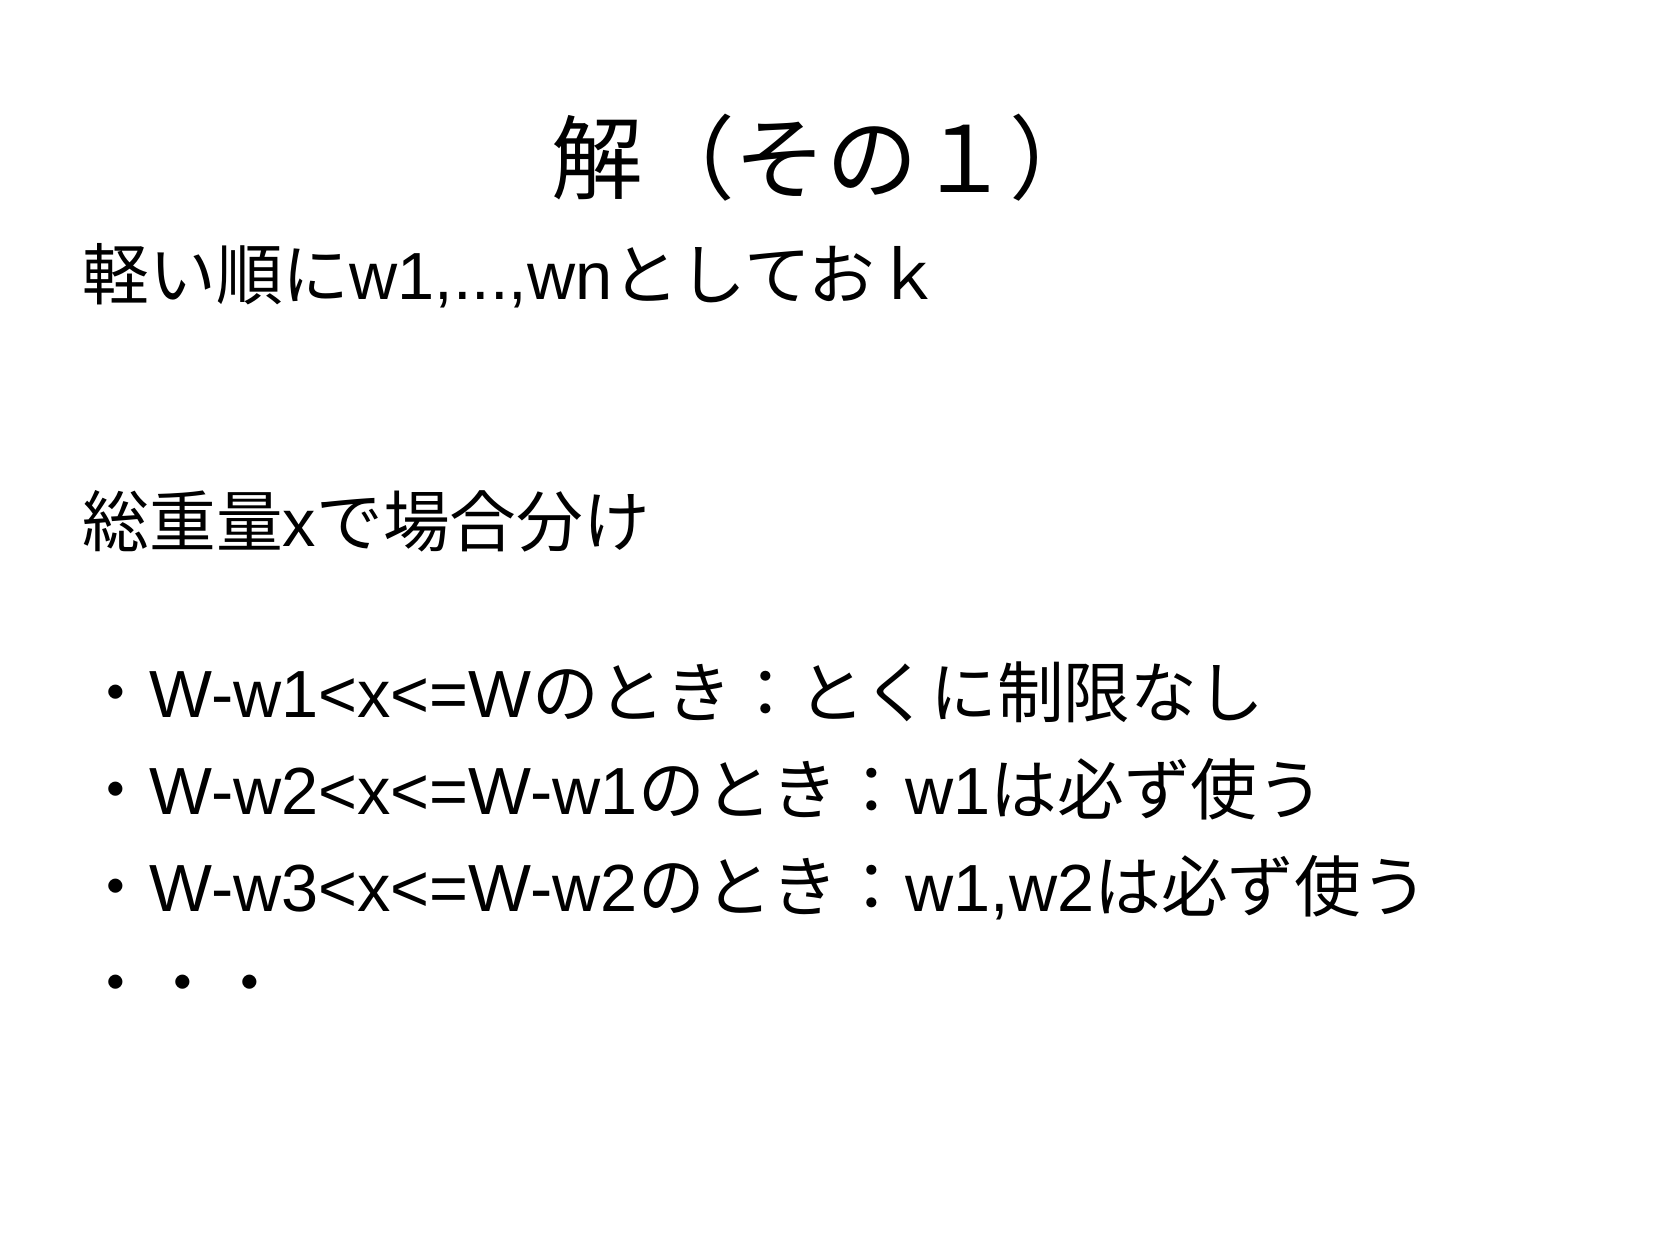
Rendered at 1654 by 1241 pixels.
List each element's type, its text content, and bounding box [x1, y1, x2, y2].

subtitle 軽い順にw1,...,wnとしておｋ 総重量xで場合分け ・W-w1<x<=Wのとき：とくに制限なし ・W-w2<x<=W-w1のとき：w1は必ず使う ・W-w3<x<=W-w2のとき：w1,w2は必ず使う ・・・ [82, 297, 1571, 1102]
title 解（その１） [82, 56, 1571, 250]
